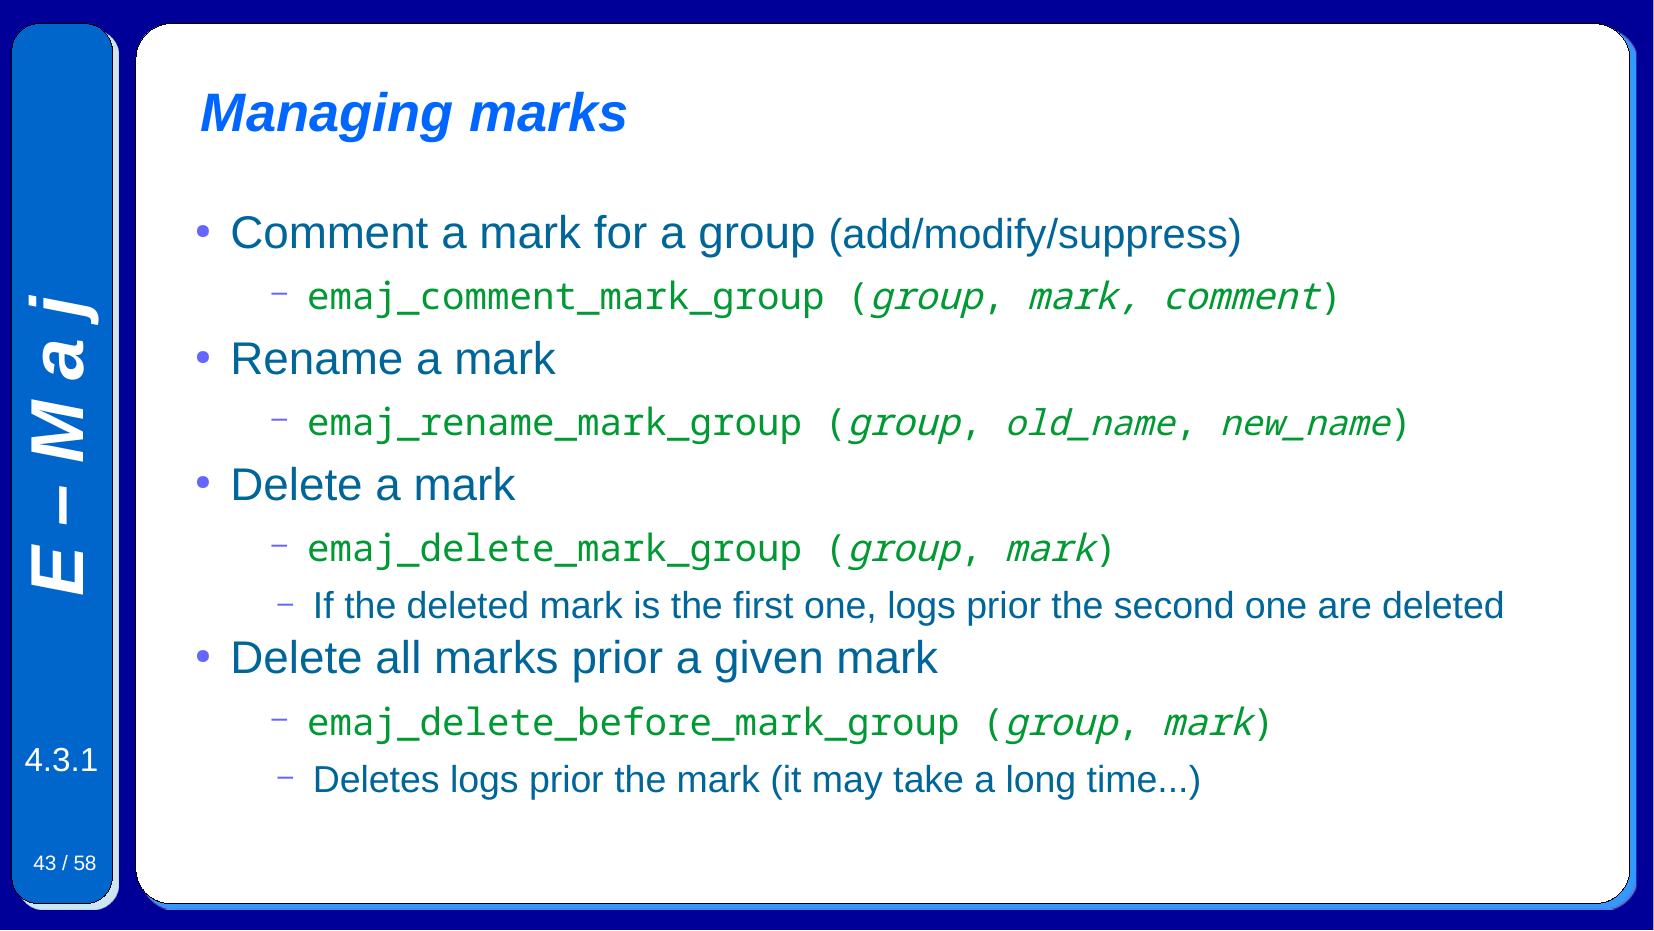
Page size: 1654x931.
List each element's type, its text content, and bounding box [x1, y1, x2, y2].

list Comment a mark for a group (add/modify/suppress) emaj_comment_mark_group (group, mark, comment) Rename a mark emaj_rename_mark_group (group, old_name, new_name) Delete a mark emaj_delete_mark_group (group, mark) If the deleted mark is the first one, logs prior the second one are deleted Delete all marks prior a given mark emaj_delete_before_mark_group (group, mark) Deletes logs prior the mark (it may take a long time...) [177, 206, 1587, 827]
title Managing marks [200, 34, 1575, 191]
